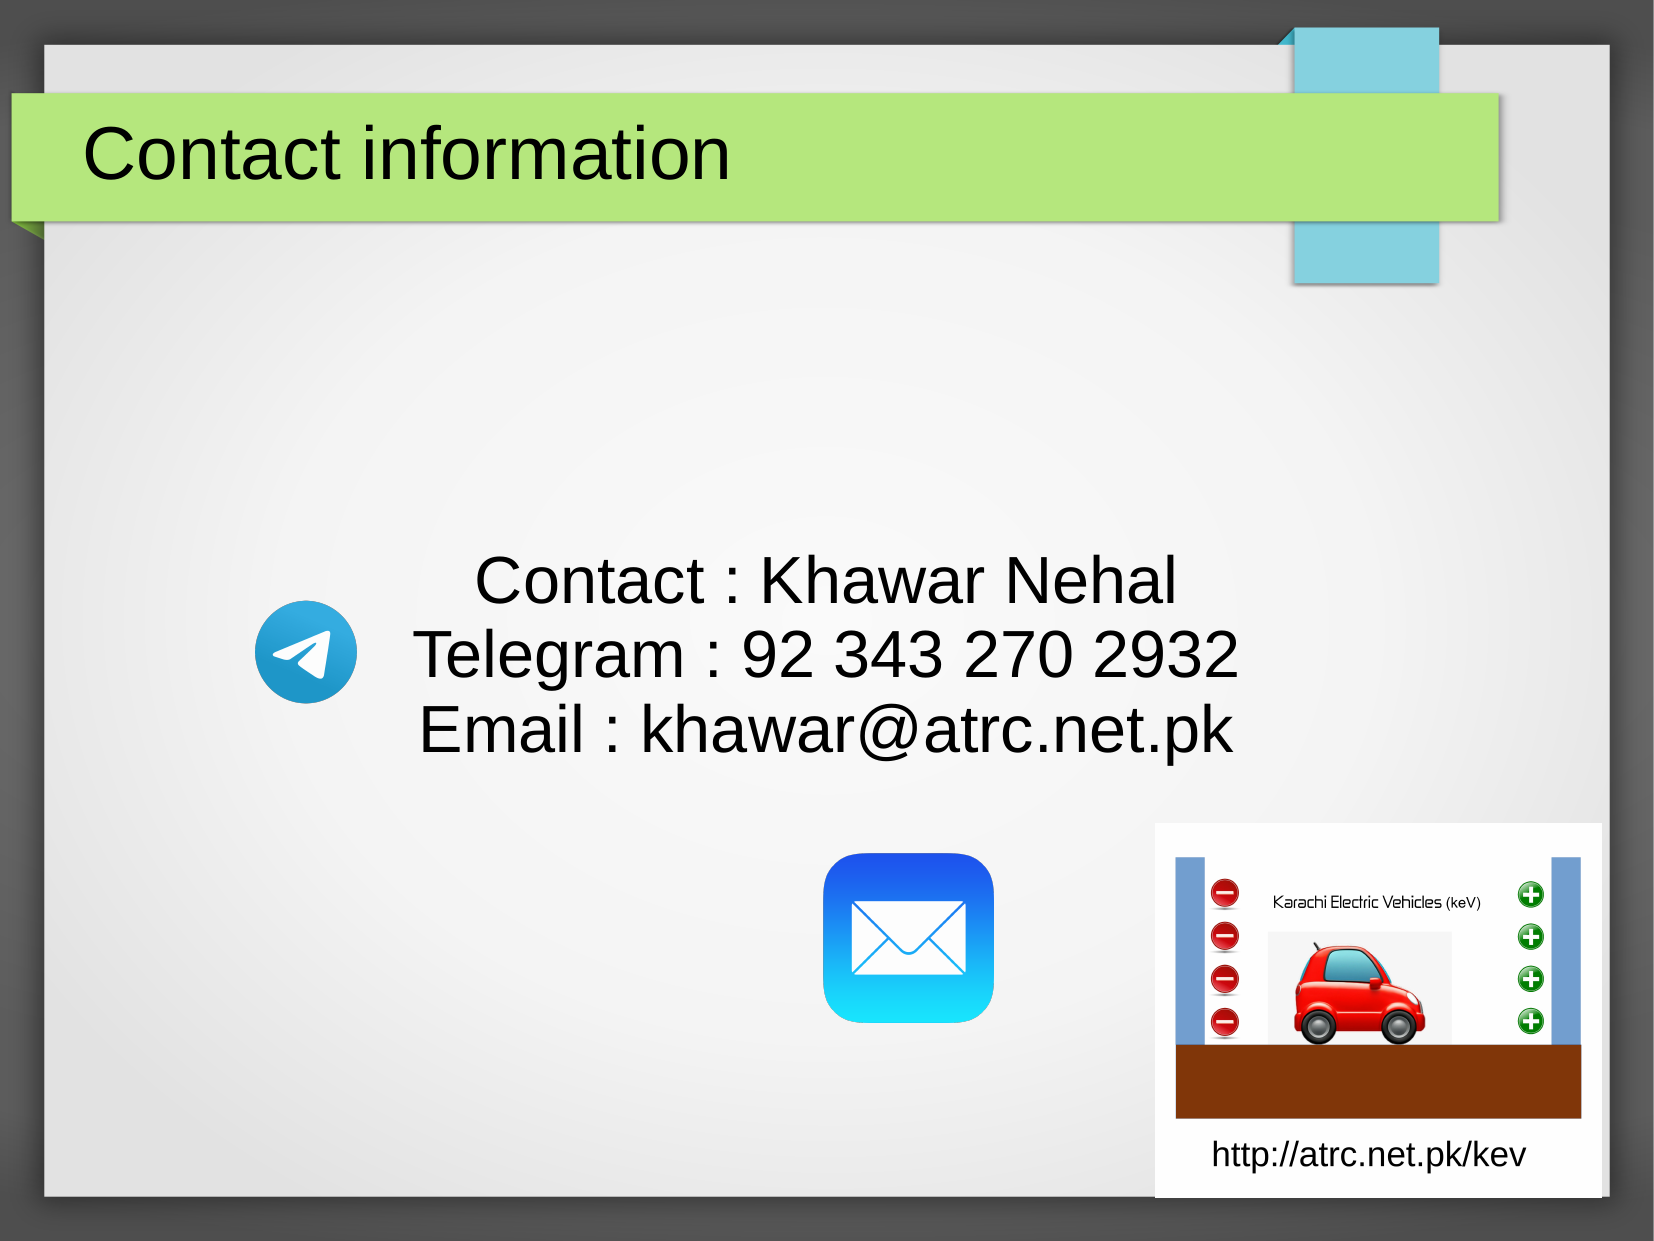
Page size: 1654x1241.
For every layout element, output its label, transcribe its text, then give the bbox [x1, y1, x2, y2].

title Contact information [82, 94, 1264, 213]
subtitle Contact : Khawar Nehal Telegram : 92 343 270 2932 Email : khawar@atrc.net.pk [82, 295, 1571, 1015]
picture [0, 0, 1654, 1241]
